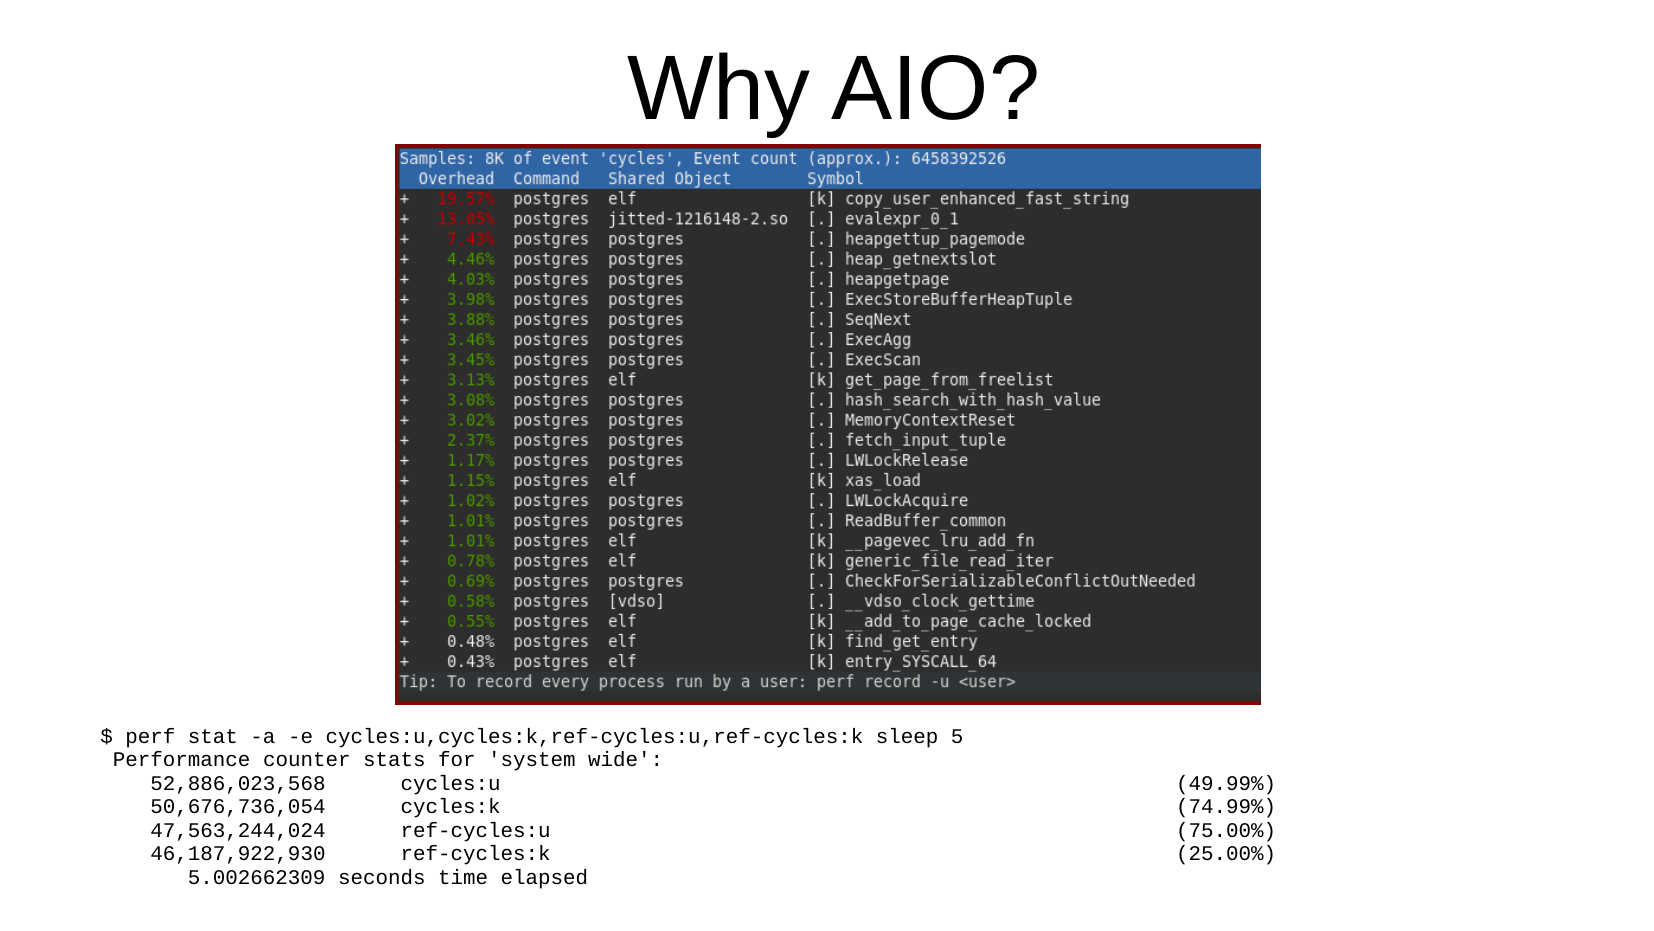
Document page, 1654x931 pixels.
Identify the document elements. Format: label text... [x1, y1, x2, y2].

picture [395, 144, 1261, 706]
text_box $ perf stat -a -e cycles:u,cycles:k,ref-cycles:u,ref-cycles:k sleep 5 Performance counter stats for 'system wide': 52,886,023,568 cycles:u (49.99%) 50,676,736,054 cycles:k (74.99%) 47,563,244,024 ref-cycles:u (75.00%) 46,187,922,930 ref-cycles:k (25.00%) 5.002662309 seconds time elapsed [85, 718, 1456, 931]
title Why AIO? [90, 9, 1579, 166]
